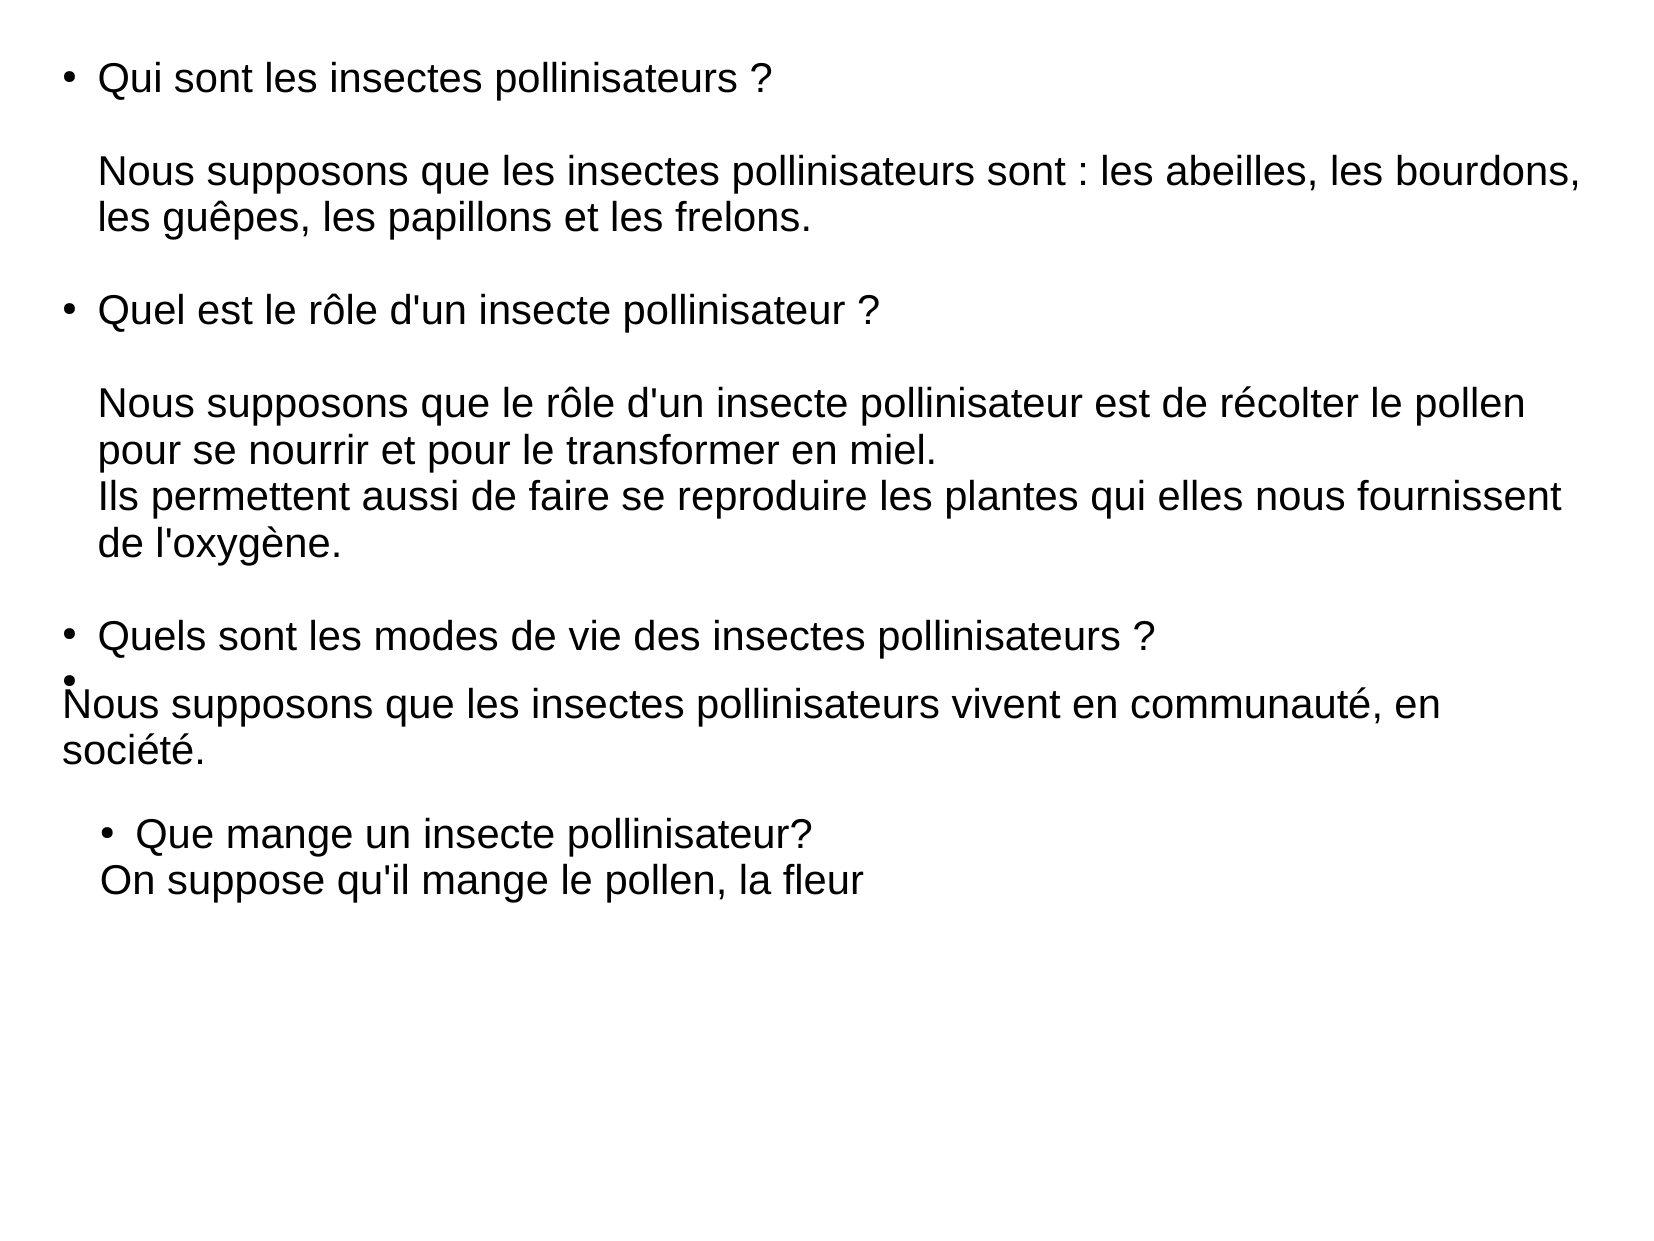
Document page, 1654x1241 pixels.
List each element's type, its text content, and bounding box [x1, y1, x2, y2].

text_box Nous supposons que les insectes pollinisateurs vivent en communauté, en société. [11, 673, 1556, 876]
text_box Qui sont les insectes pollinisateurs ? Nous supposons que les insectes pollinisateurs sont : les abeilles, les bourdons, les guêpes, les papillons et les frelons. Quel est le rôle d'un insecte pollinisateur ? Nous supposons que le rôle d'un insecte pollinisateur est de récolter le pollen pour se nourrir et pour le transformer en miel. Ils permettent aussi de faire se reproduire les plantes qui elles nous fournissent de l'oxygène. Quels sont les modes de vie des insectes pollinisateurs ? [47, 47, 1607, 1155]
text_box Que mange un insecte pollinisateur? On suppose qu'il mange le pollen, la fleur [85, 803, 1205, 1016]
